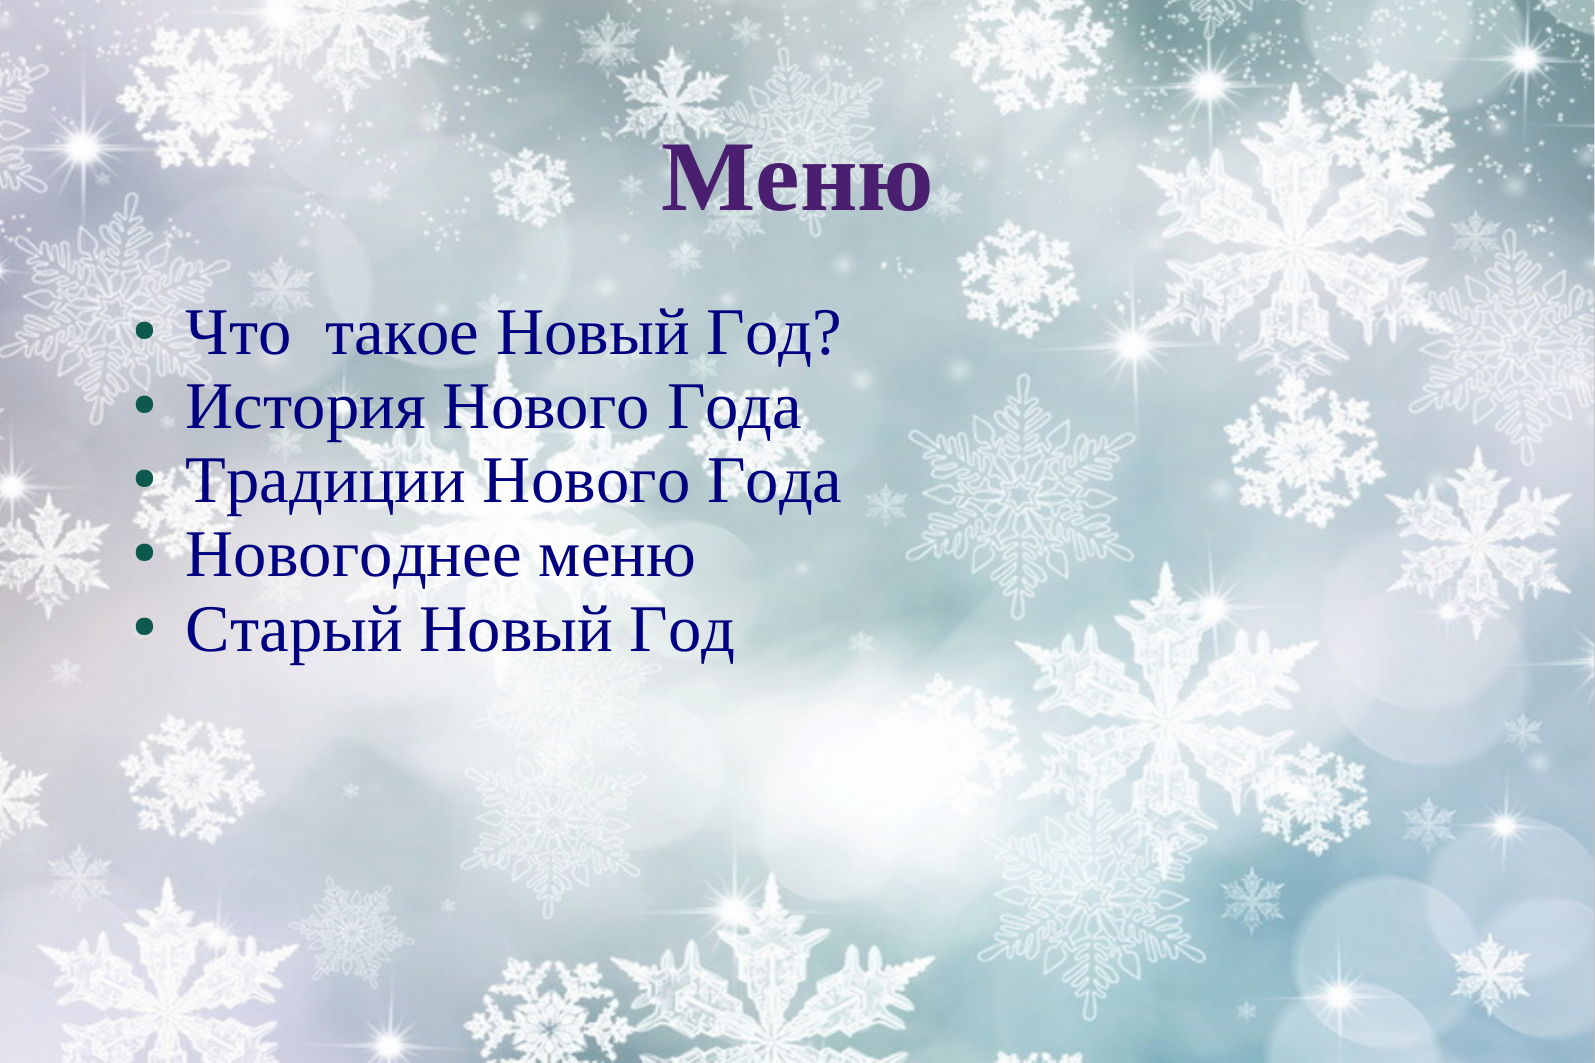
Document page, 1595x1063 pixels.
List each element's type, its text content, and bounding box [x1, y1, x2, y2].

list Что такое Новый Год? История Нового Года Традиции Нового Года Новогоднее меню Старый Новый Год [114, 295, 1477, 965]
title Меню [117, 88, 1479, 266]
picture [0, 0, 1595, 1063]
